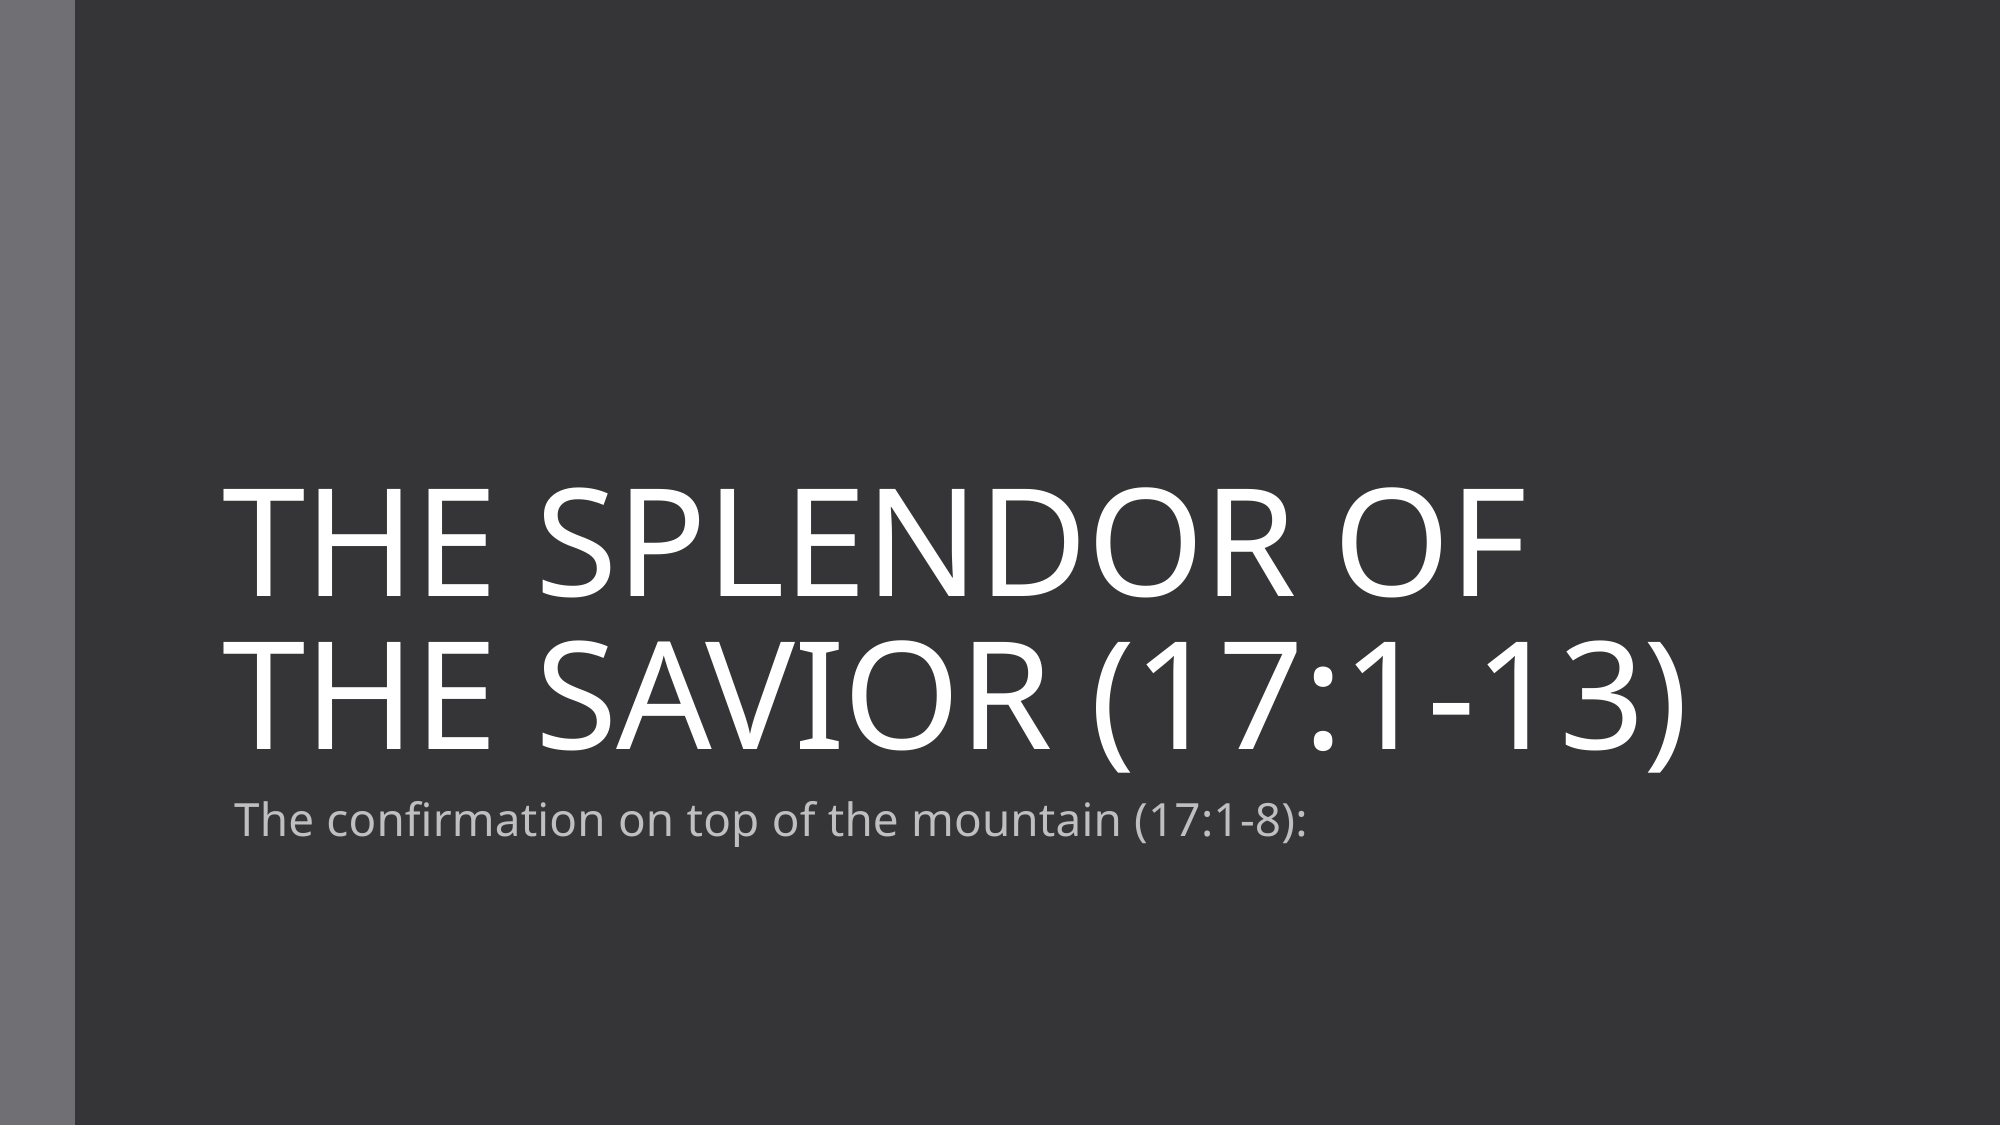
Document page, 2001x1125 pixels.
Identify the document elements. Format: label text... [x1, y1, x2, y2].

title THE SPLENDOR OF THE SAVIOR (17:1-13) [206, 124, 1752, 787]
subtitle The confirmation on top of the mountain (17:1-8): [206, 787, 1752, 1066]
